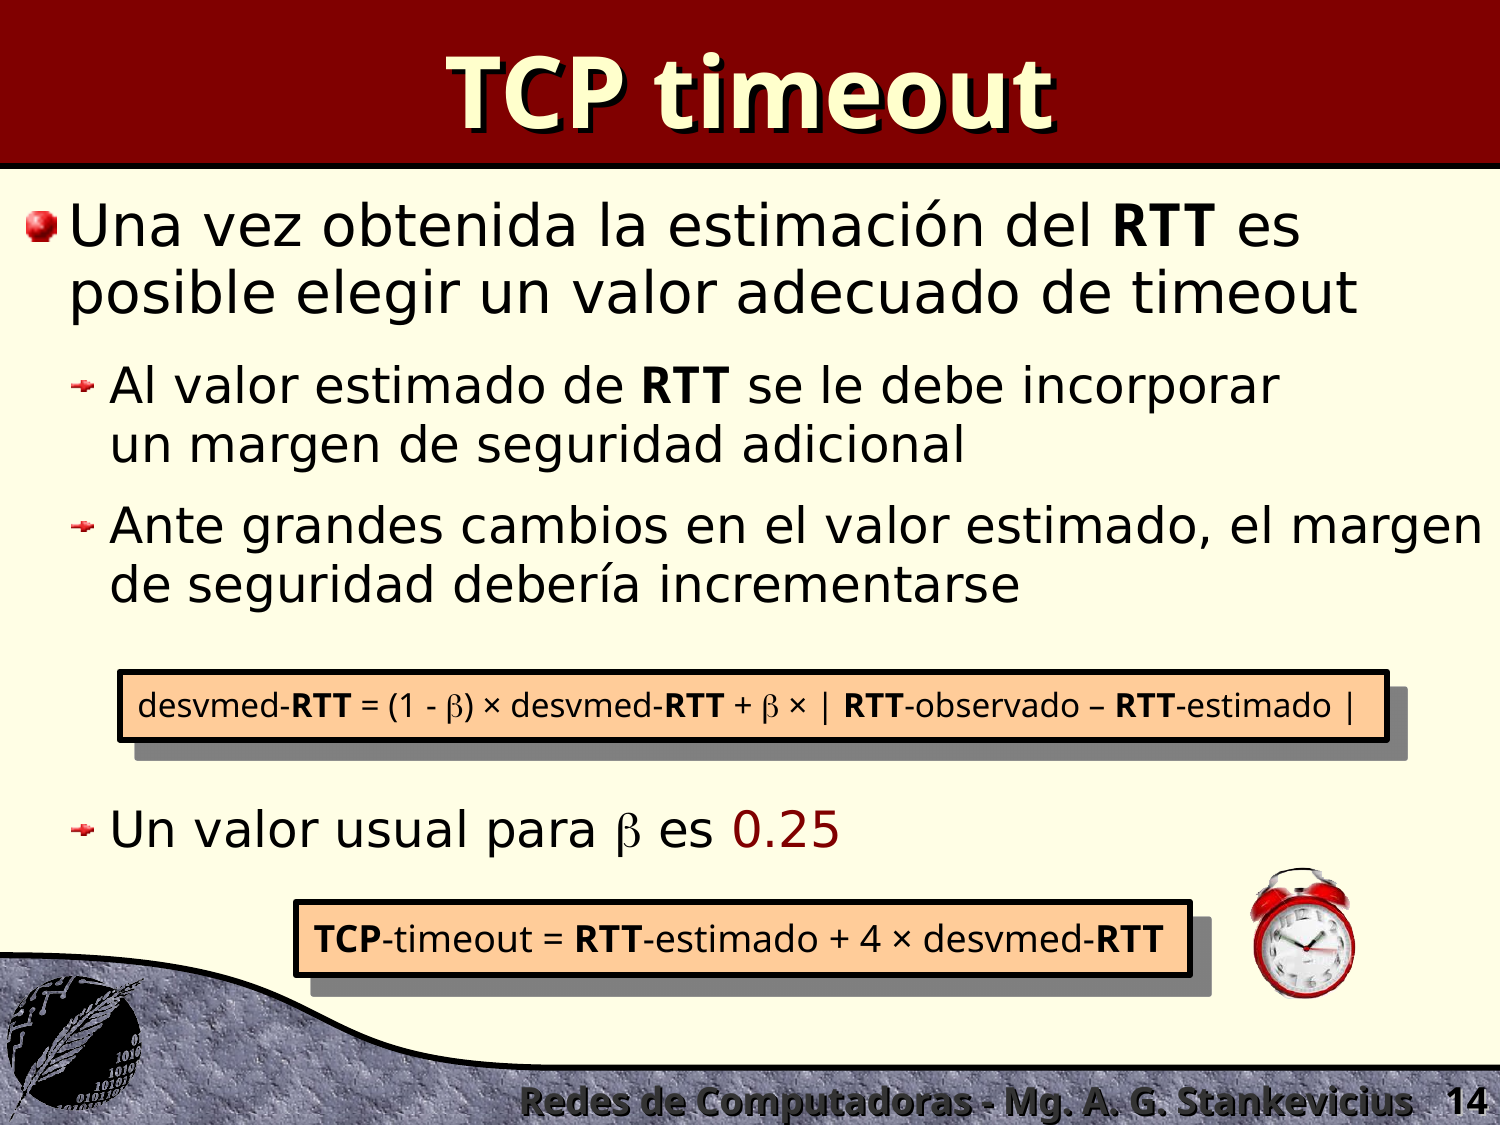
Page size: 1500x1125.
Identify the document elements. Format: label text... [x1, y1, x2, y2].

picture [1237, 862, 1361, 999]
picture [0, 959, 1500, 1125]
picture [790, 1100, 795, 1110]
picture [1047, 1100, 1054, 1110]
title TCP timeout [15, 5, 1485, 160]
text_box TCP-timeout = RTT-estimado + 4 × desvmed-RTT [295, 901, 1191, 976]
text_box desvmed-RTT = (1 - b) × desvmed-RTT + b × | RTT-observado – RTT-estimado | [119, 671, 1387, 740]
list Una vez obtenida la estimación del RTT es posible elegir un valor adecuado de timeout Al valor estimado de RTT se le debe incorporar un margen de seguridad adicional Ante grandes cambios en el valor estimado, el margen de seguridad debería incrementarse Un valor usual para β es 0.25 [11, 192, 1486, 921]
